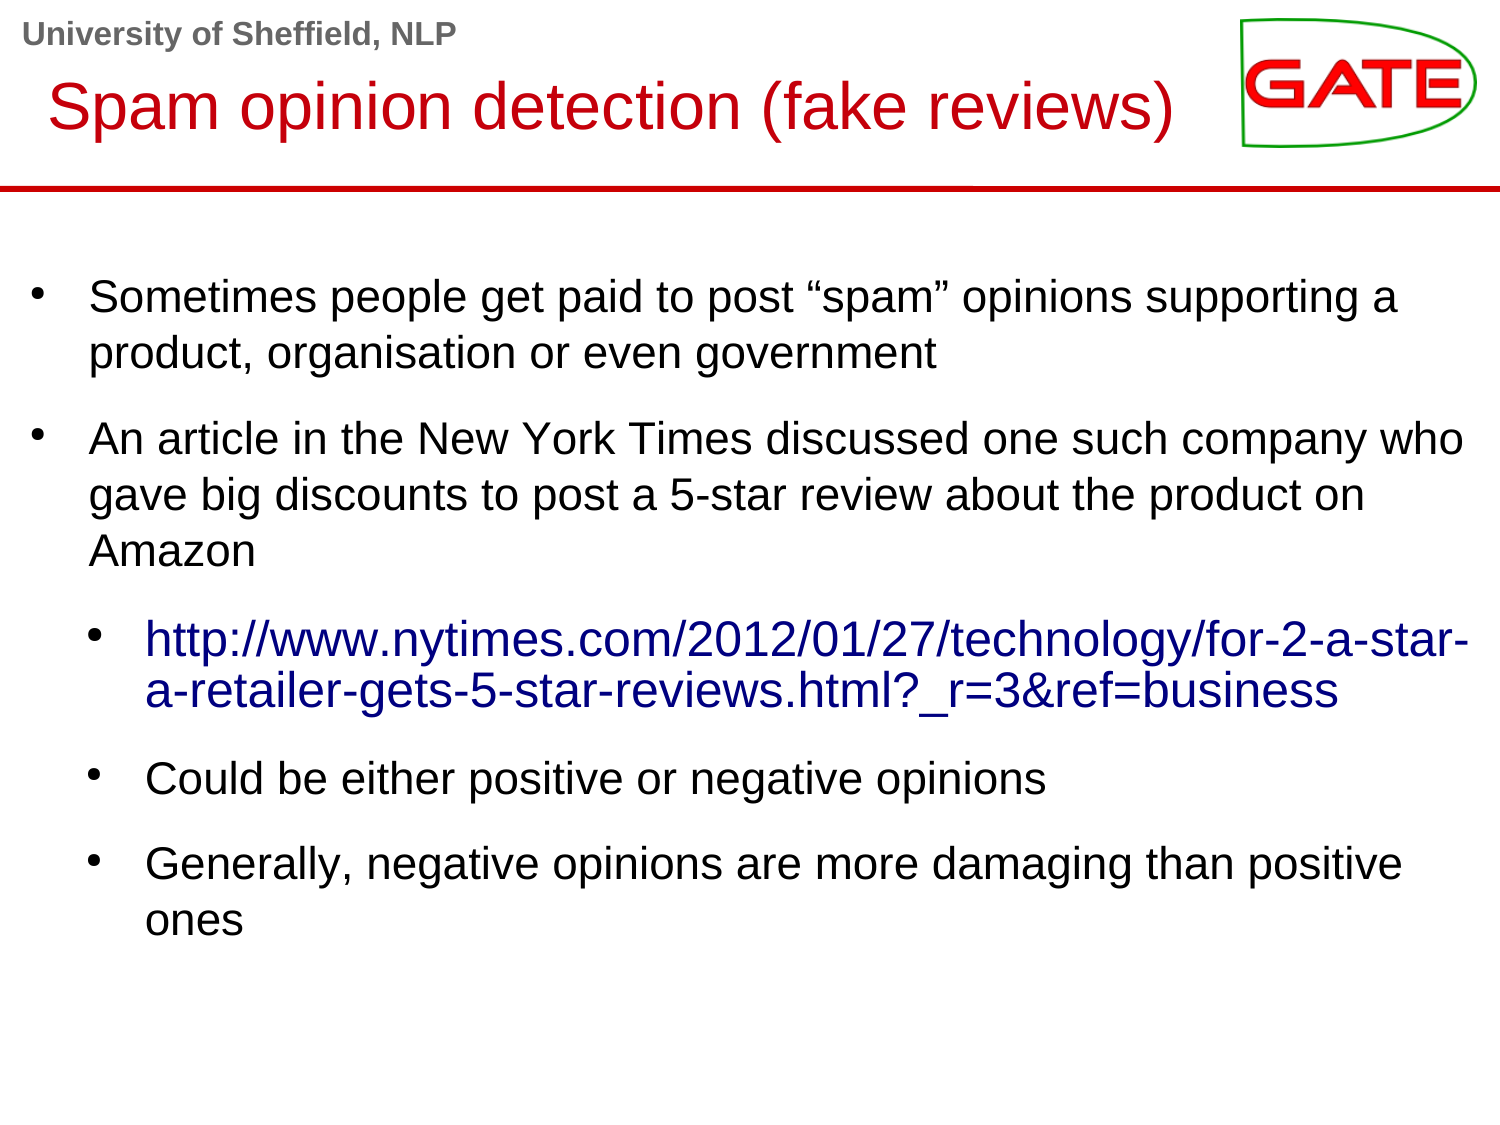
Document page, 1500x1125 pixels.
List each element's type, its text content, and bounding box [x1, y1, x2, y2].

picture [1240, 18, 1477, 148]
list Sometimes people get paid to post “spam” opinions supporting a product, organisation or even government An article in the New York Times discussed one such company who gave big discounts to post a 5-star review about the product on Amazon http://www.nytimes.com/2012/01/27/technology/for-2-a-star-a-retailer-gets-5-star-reviews.html?_r=3&ref=business Could be either positive or negative opinions Generally, negative opinions are more damaging than positive ones [29, 265, 1477, 1094]
title Spam opinion detection (fake reviews) [47, 47, 1267, 168]
